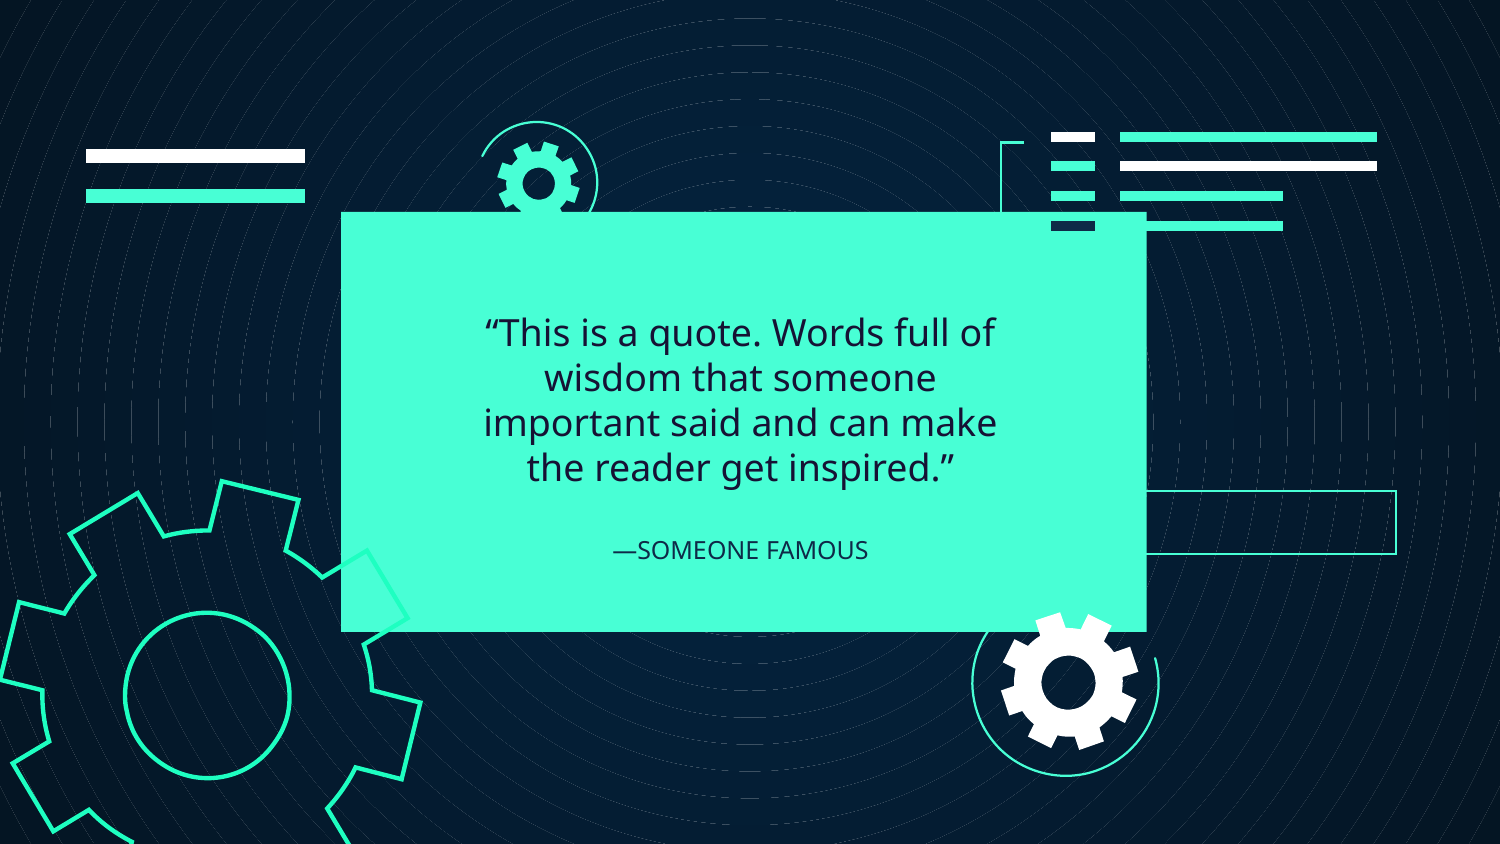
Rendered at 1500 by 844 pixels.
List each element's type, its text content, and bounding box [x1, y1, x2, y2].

text_box [1120, 161, 1377, 171]
text_box [1120, 221, 1283, 231]
title —SOMEONE FAMOUS [451, 261, 1031, 580]
text_box [86, 149, 305, 163]
text_box [86, 189, 305, 203]
text_box [1051, 221, 1095, 231]
text_box [1000, 612, 1139, 751]
text_box [1051, 132, 1095, 142]
text_box [1051, 191, 1095, 201]
text_box [1120, 132, 1377, 142]
text_box [1051, 161, 1095, 171]
text_box [497, 141, 580, 224]
text_box [1120, 191, 1283, 201]
subtitle “This is a quote. Words full of wisdom that someone important said and can make the reader get inspired.” [457, 294, 1025, 528]
